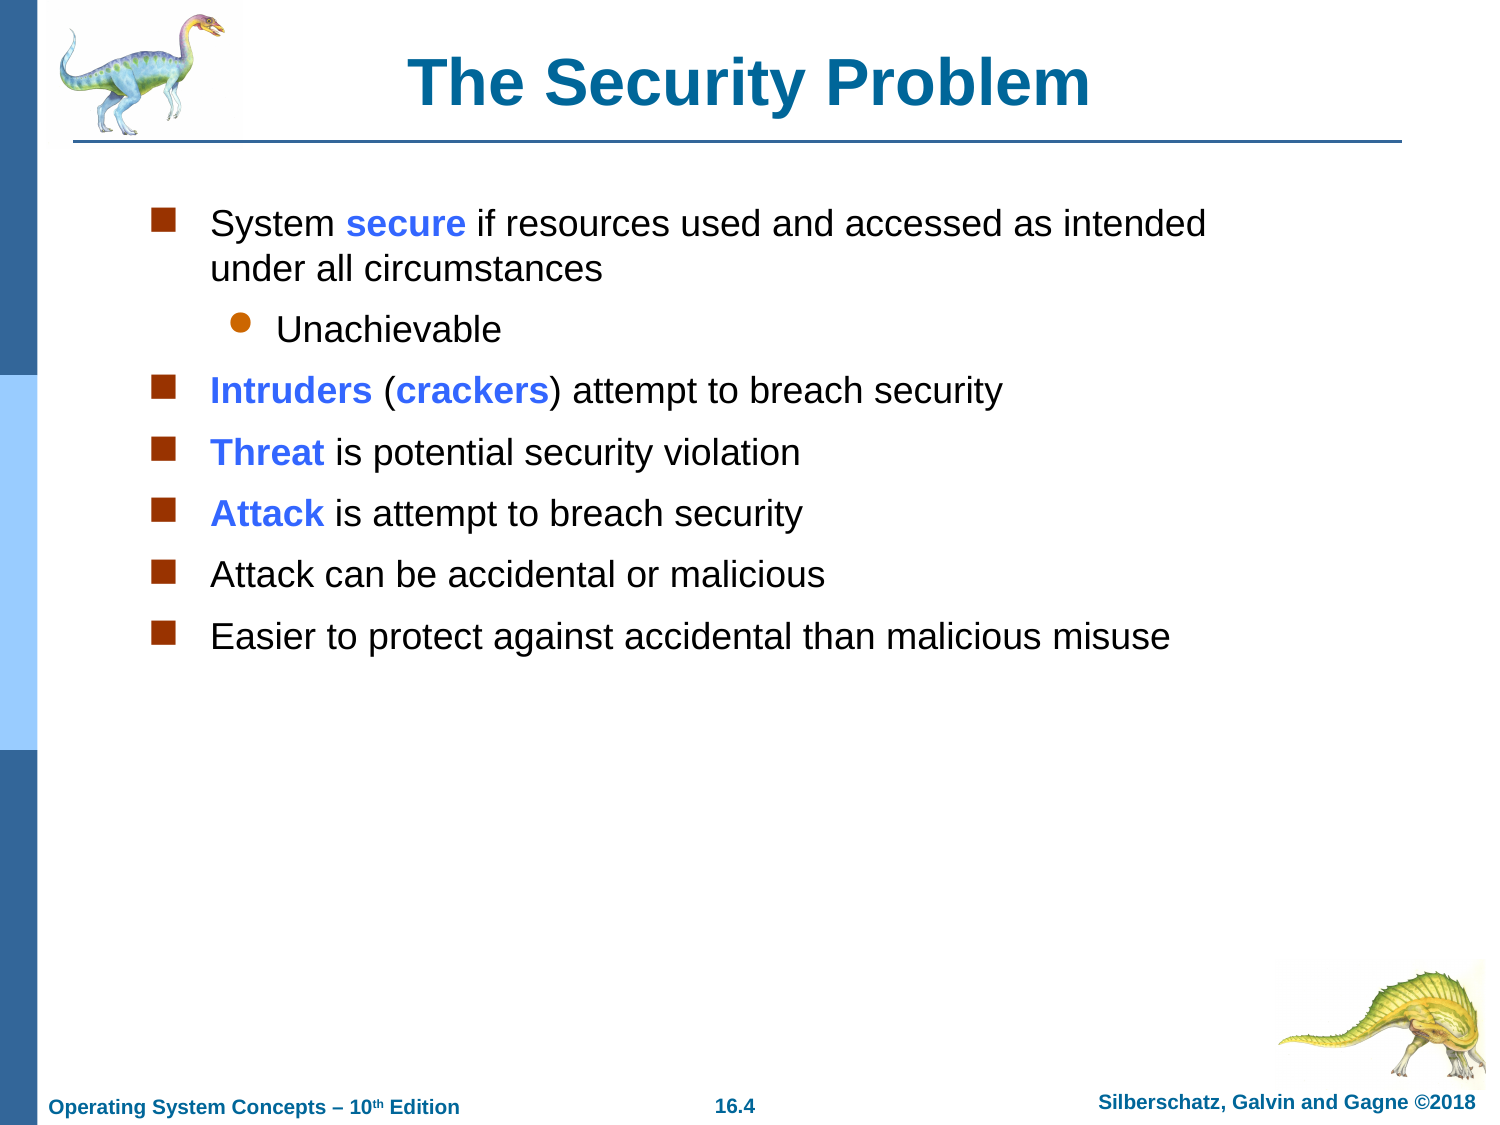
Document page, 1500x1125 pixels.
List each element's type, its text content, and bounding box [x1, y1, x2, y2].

picture [46, 0, 243, 149]
picture [1275, 959, 1486, 1090]
title The Security Problem [75, 31, 1426, 127]
picture [1415, 1094, 1423, 1099]
list System secure if resources used and accessed as intended under all circumstances Unachievable Intruders (crackers) attempt to breach security Threat is potential security violation Attack is attempt to breach security Attack can be accidental or malicious Easier to protect against accidental than malicious misuse [139, 191, 1308, 988]
